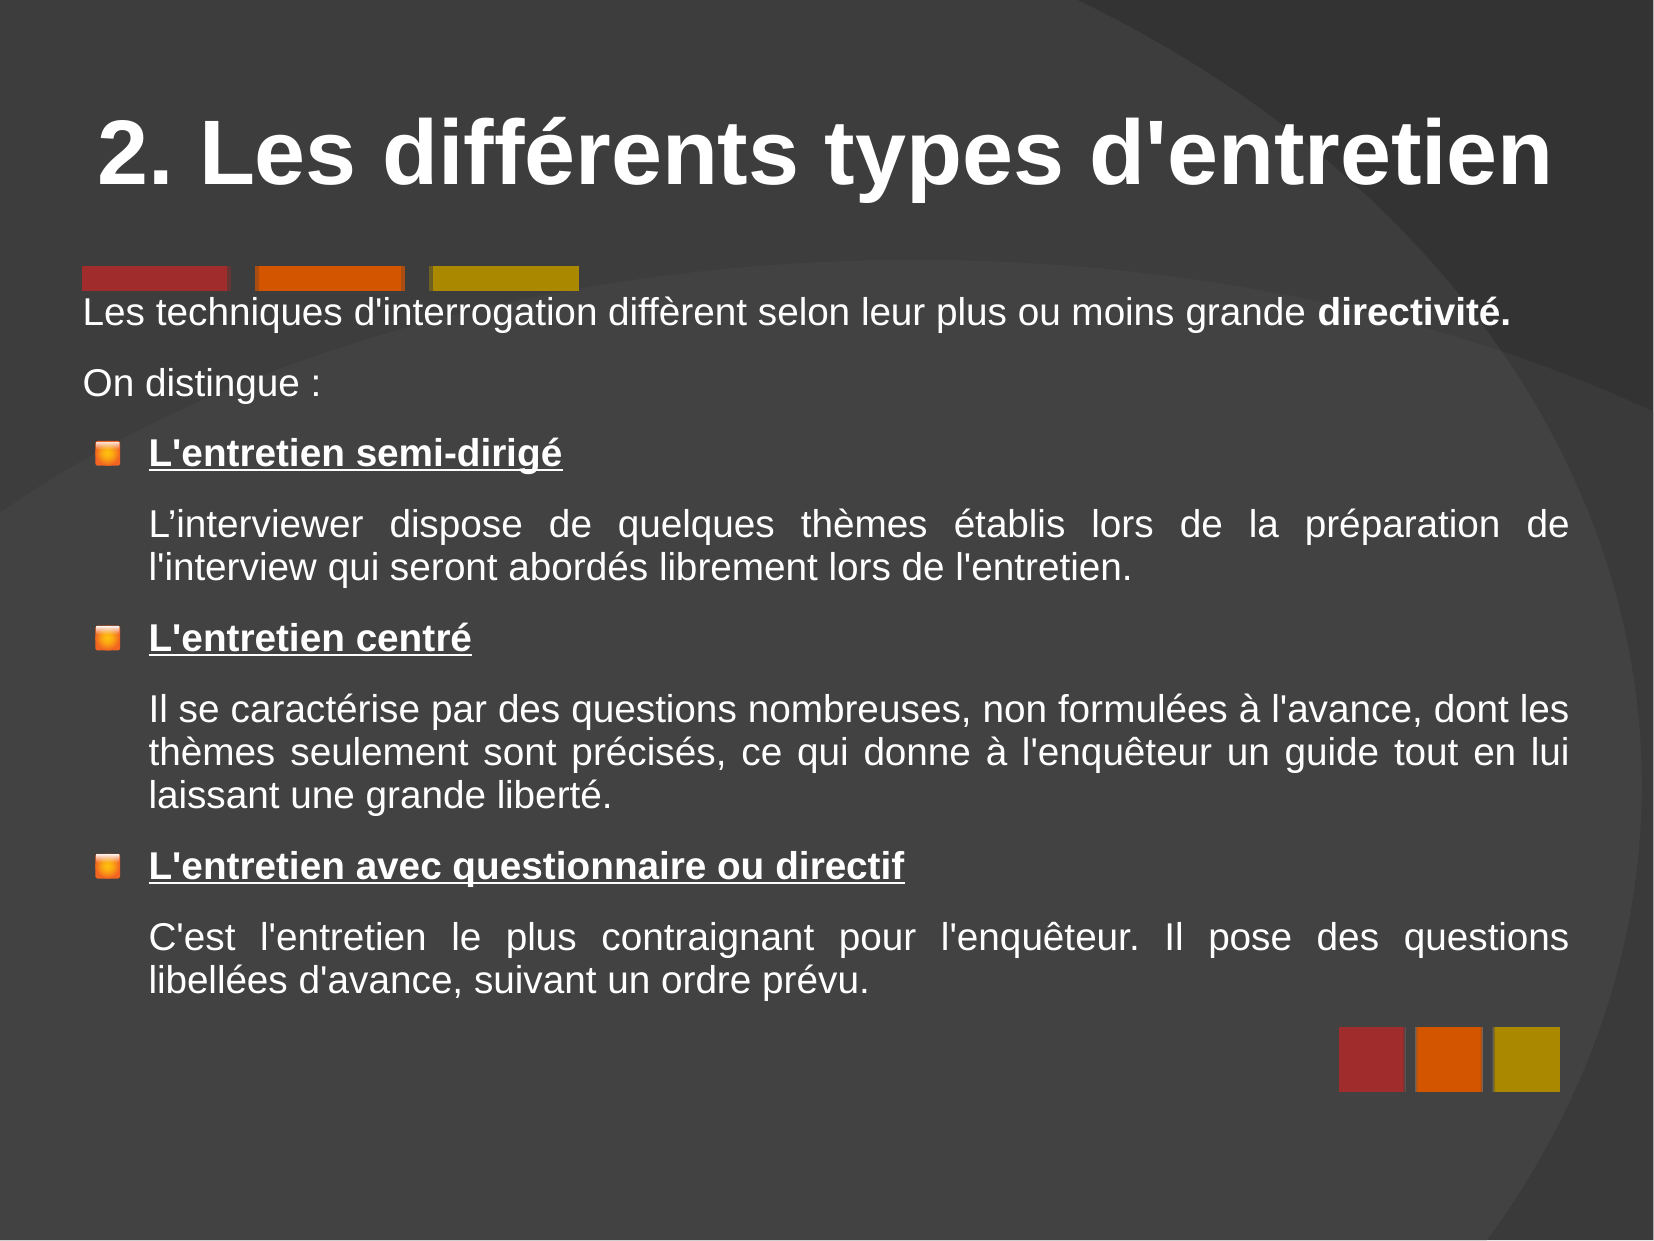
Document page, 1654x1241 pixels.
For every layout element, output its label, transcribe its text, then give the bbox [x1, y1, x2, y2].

picture [82, 266, 579, 290]
picture [1339, 1027, 1560, 1092]
list Les techniques d'interrogation diffèrent selon leur plus ou moins grande directivité. On distingue : L'entretien semi-dirigé L’interviewer dispose de quelques thèmes établis lors de la préparation de l'interview qui seront abordés librement lors de l'entretien. L'entretien centré Il se caractérise par des questions nombreuses, non formulées à l'avance, dont les thèmes seulement sont précisés, ce qui donne à l'enquêteur un guide tout en lui laissant une grande liberté. L'entretien avec questionnaire ou directif C'est l'entretien le plus contraignant pour l'enquêteur. Il pose des questions libellées d'avance, suivant un ordre prévu. [82, 290, 1571, 1010]
title 2. Les différents types d'entretien [82, 49, 1571, 257]
